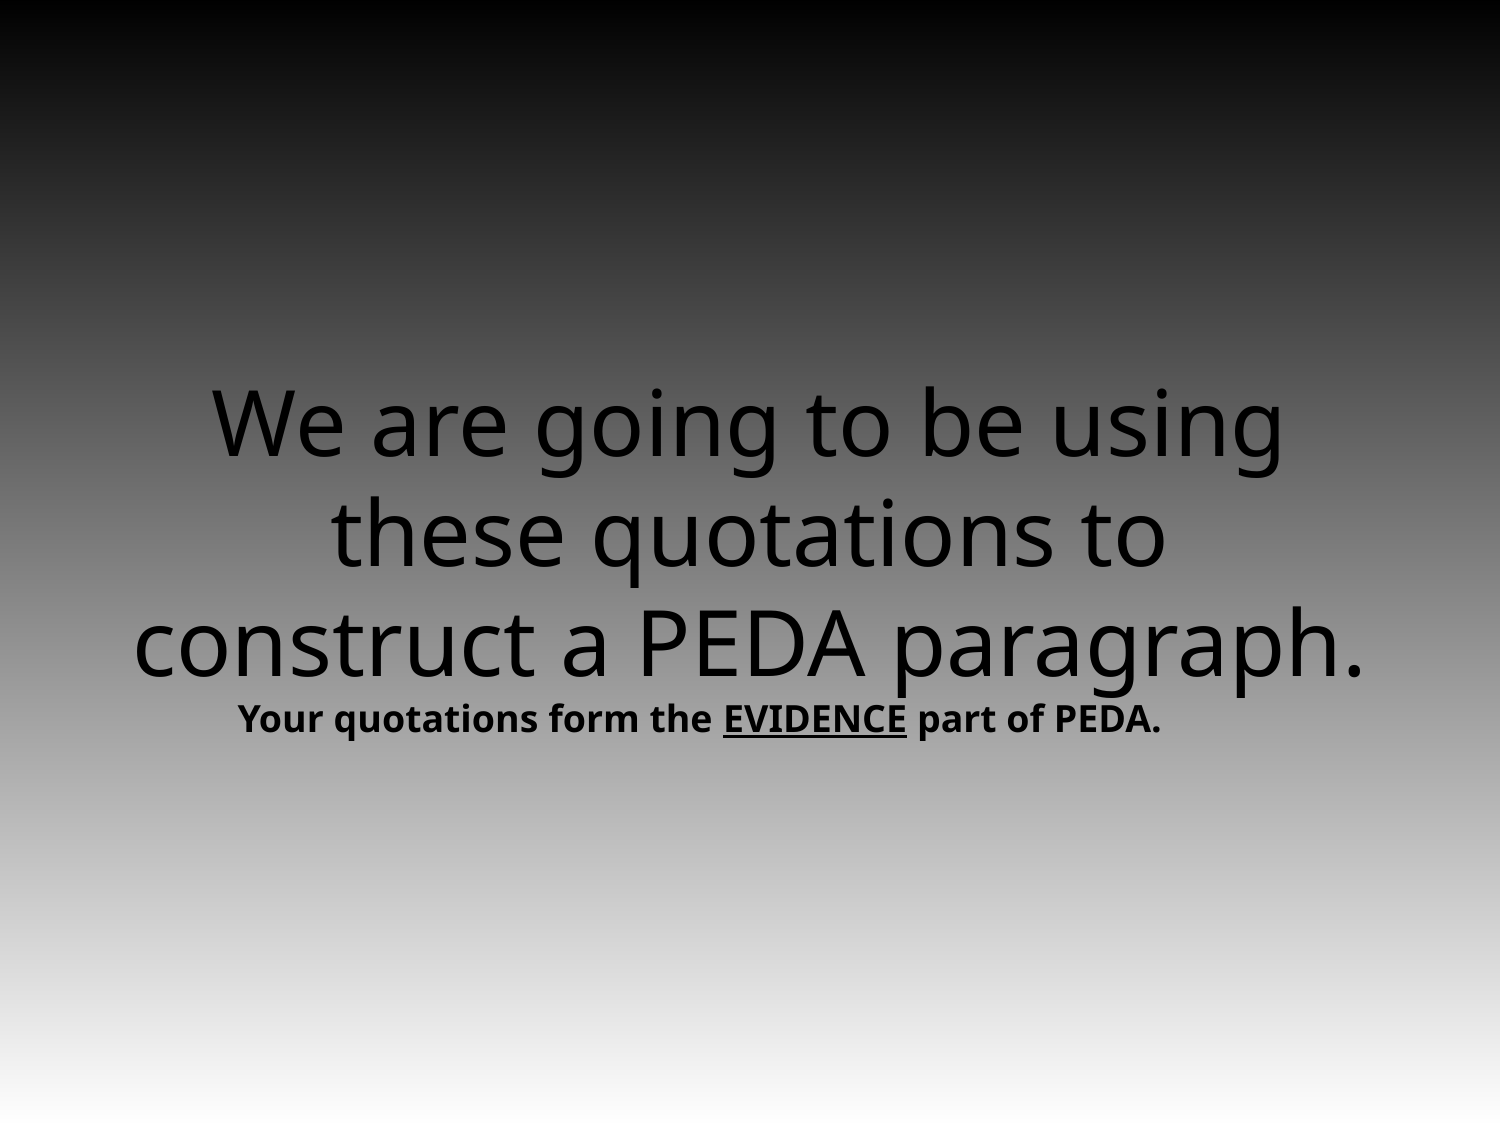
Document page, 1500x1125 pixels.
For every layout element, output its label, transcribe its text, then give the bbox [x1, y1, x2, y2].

title We are going to be using these quotations to construct a PEDA paragraph. [112, 349, 1388, 702]
text_box Your quotations form the EVIDENCE part of PEDA. [222, 679, 1273, 968]
